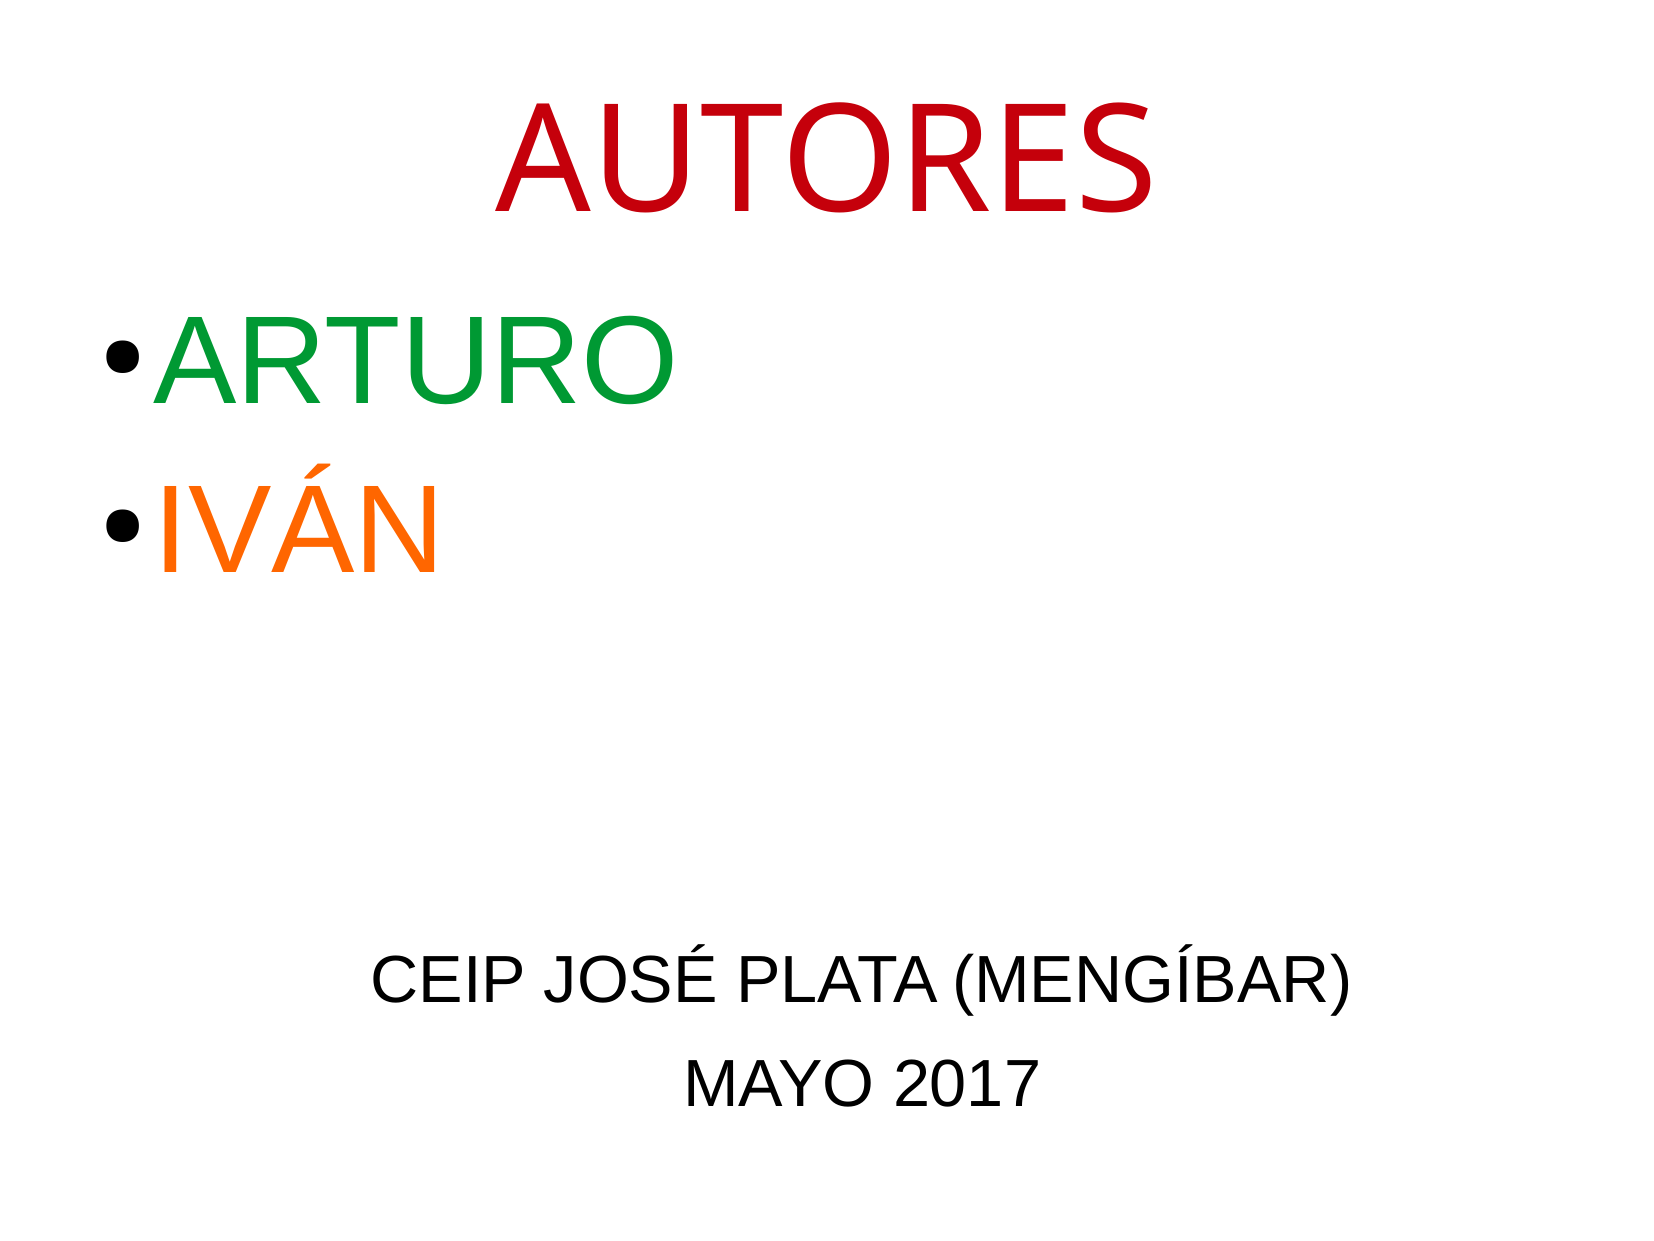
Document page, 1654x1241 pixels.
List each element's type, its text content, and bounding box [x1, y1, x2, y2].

title AUTORES [82, 49, 1571, 257]
list ARTURO IVÁN CEIP JOSÉ PLATA (MENGÍBAR) MAYO 2017 [82, 290, 1571, 1121]
